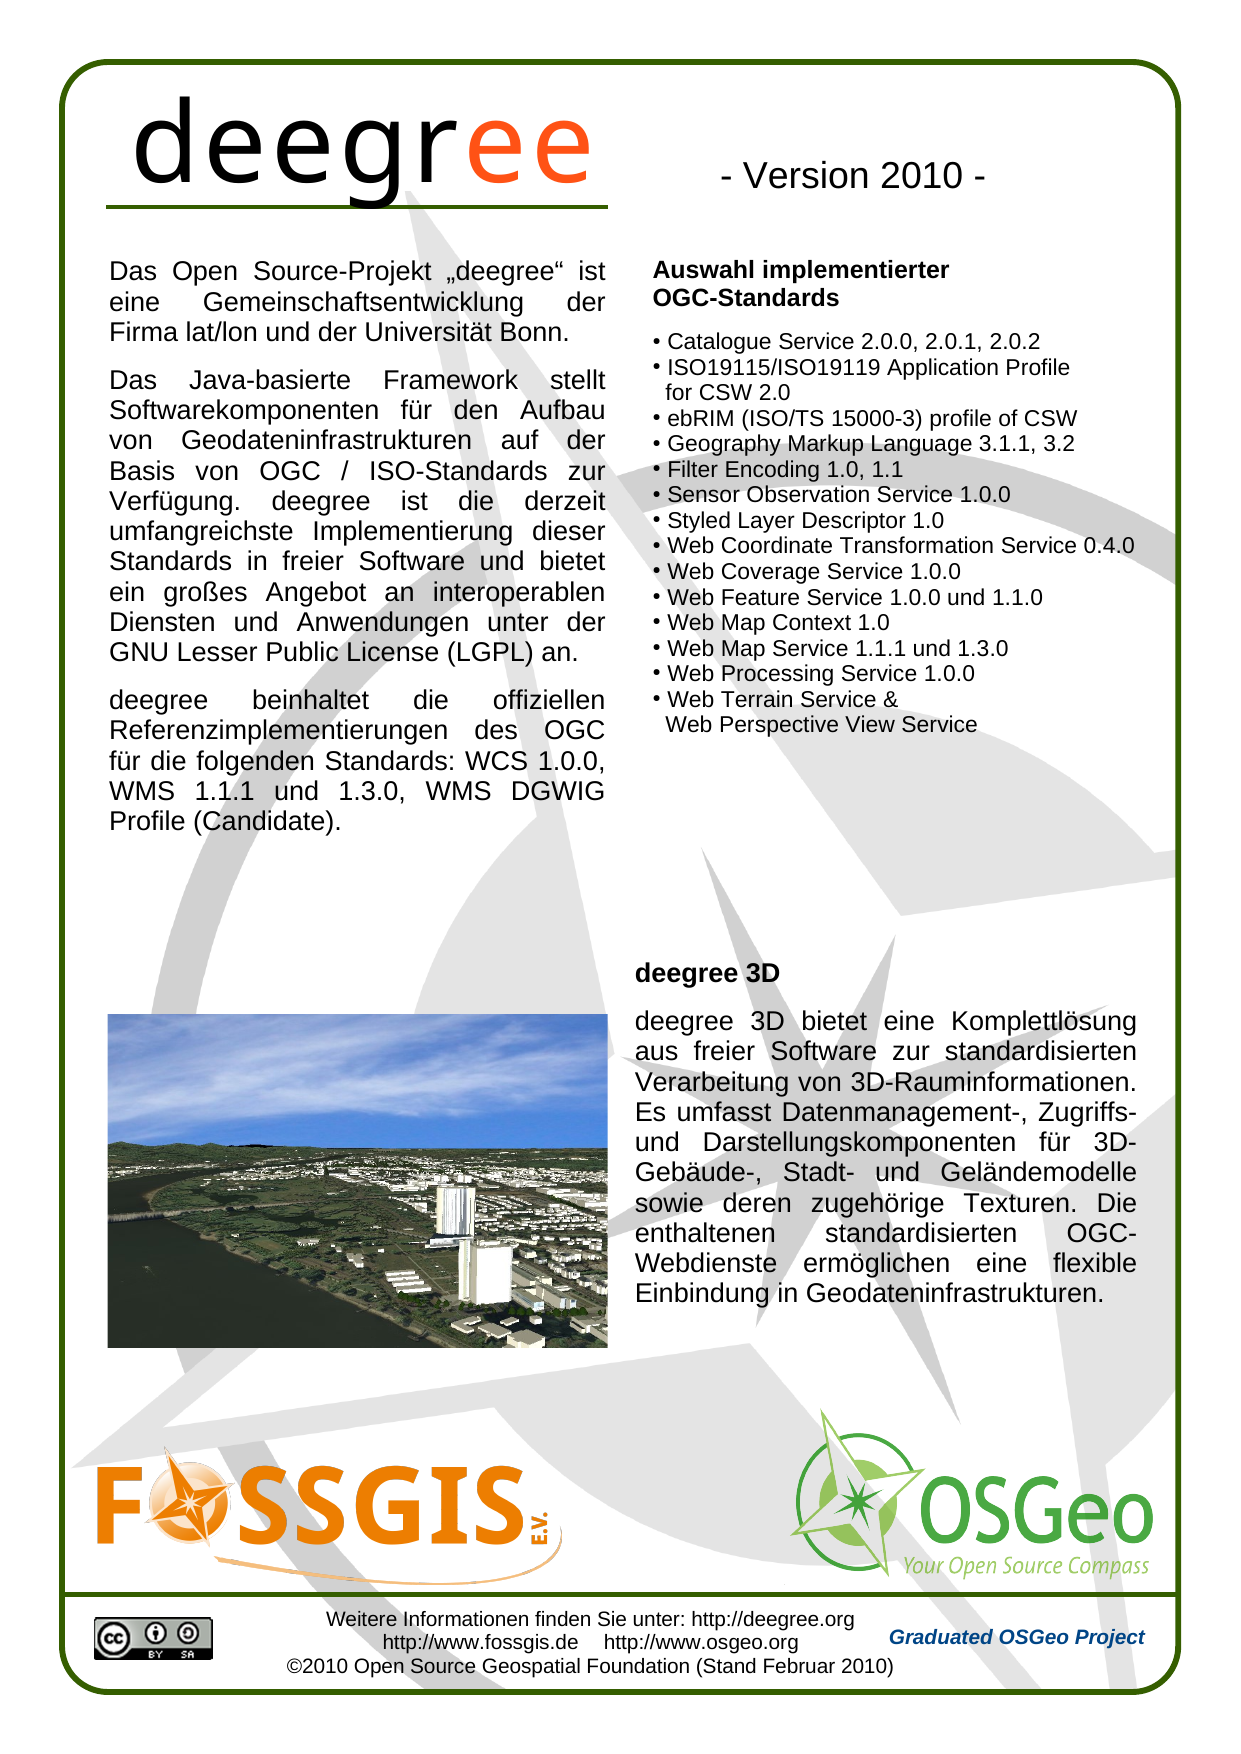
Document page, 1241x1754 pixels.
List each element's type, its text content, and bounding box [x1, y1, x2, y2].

picture [65, 1597, 1175, 1689]
picture [62, 1666, 84, 1690]
text_box Das Open Source-Projekt „deegree“ ist eine Gemeinschaftsentwicklung der Firma lat/lon und der Universität Bonn. Das Java-basierte Framework stellt Softwarekomponenten für den Aufbau von Geodateninfrastrukturen auf der Basis von OGC / ISO-Standards zur Verfügung. deegree ist die derzeit umfangreichste Implementierung dieser Standards in freier Software und bietet ein großes Angebot an interoperablen Diensten und Anwendungen unter der GNU Lesser Public License (LGPL) an. deegree beinhaltet die offiziellen Referenzimplementierungen des OGC für die folgenden Standards: WCS 1.0.0, WMS 1.1.1 und 1.3.0, WMS DGWIG Profile (Candidate). [94, 249, 620, 903]
picture [65, 191, 1175, 1592]
text_box deegree [87, 54, 638, 201]
text_box deegree 3D deegree 3D bietet eine Komplettlösung aus freier Software zur standardisierten Verarbeitung von 3D-Rauminformationen. Es umfasst Datenmanagement-, Zugriffs- und Darstellungskomponenten für 3D-Gebäude-, Stadt- und Geländemodelle sowie deren zugehörige Texturen. Die enthaltenen standardisierten OGC-Webdienste ermöglichen eine flexible Einbindung in Geodateninfrastrukturen. [620, 950, 1152, 1354]
text_box - Version 2010 - [705, 147, 1002, 205]
picture [1156, 1664, 1179, 1690]
text_box Auswahl implementierter OGC-Standards Catalogue Service 2.0.0, 2.0.1, 2.0.2 ISO19115/ISO19119 Application Profile for CSW 2.0 ebRIM (ISO/TS 15000-3) profile of CSW Geography Markup Language 3.1.1, 3.2 Filter Encoding 1.0, 1.1 Sensor Observation Service 1.0.0 Styled Layer Descriptor 1.0 Web Coordinate Transformation Service 0.4.0 Web Coverage Service 1.0.0 Web Feature Service 1.0.0 und 1.1.0 Web Map Context 1.0 Web Map Service 1.1.1 und 1.3.0 Web Processing Service 1.0.0 Web Terrain Service & Web Perspective View Service [637, 248, 1152, 806]
